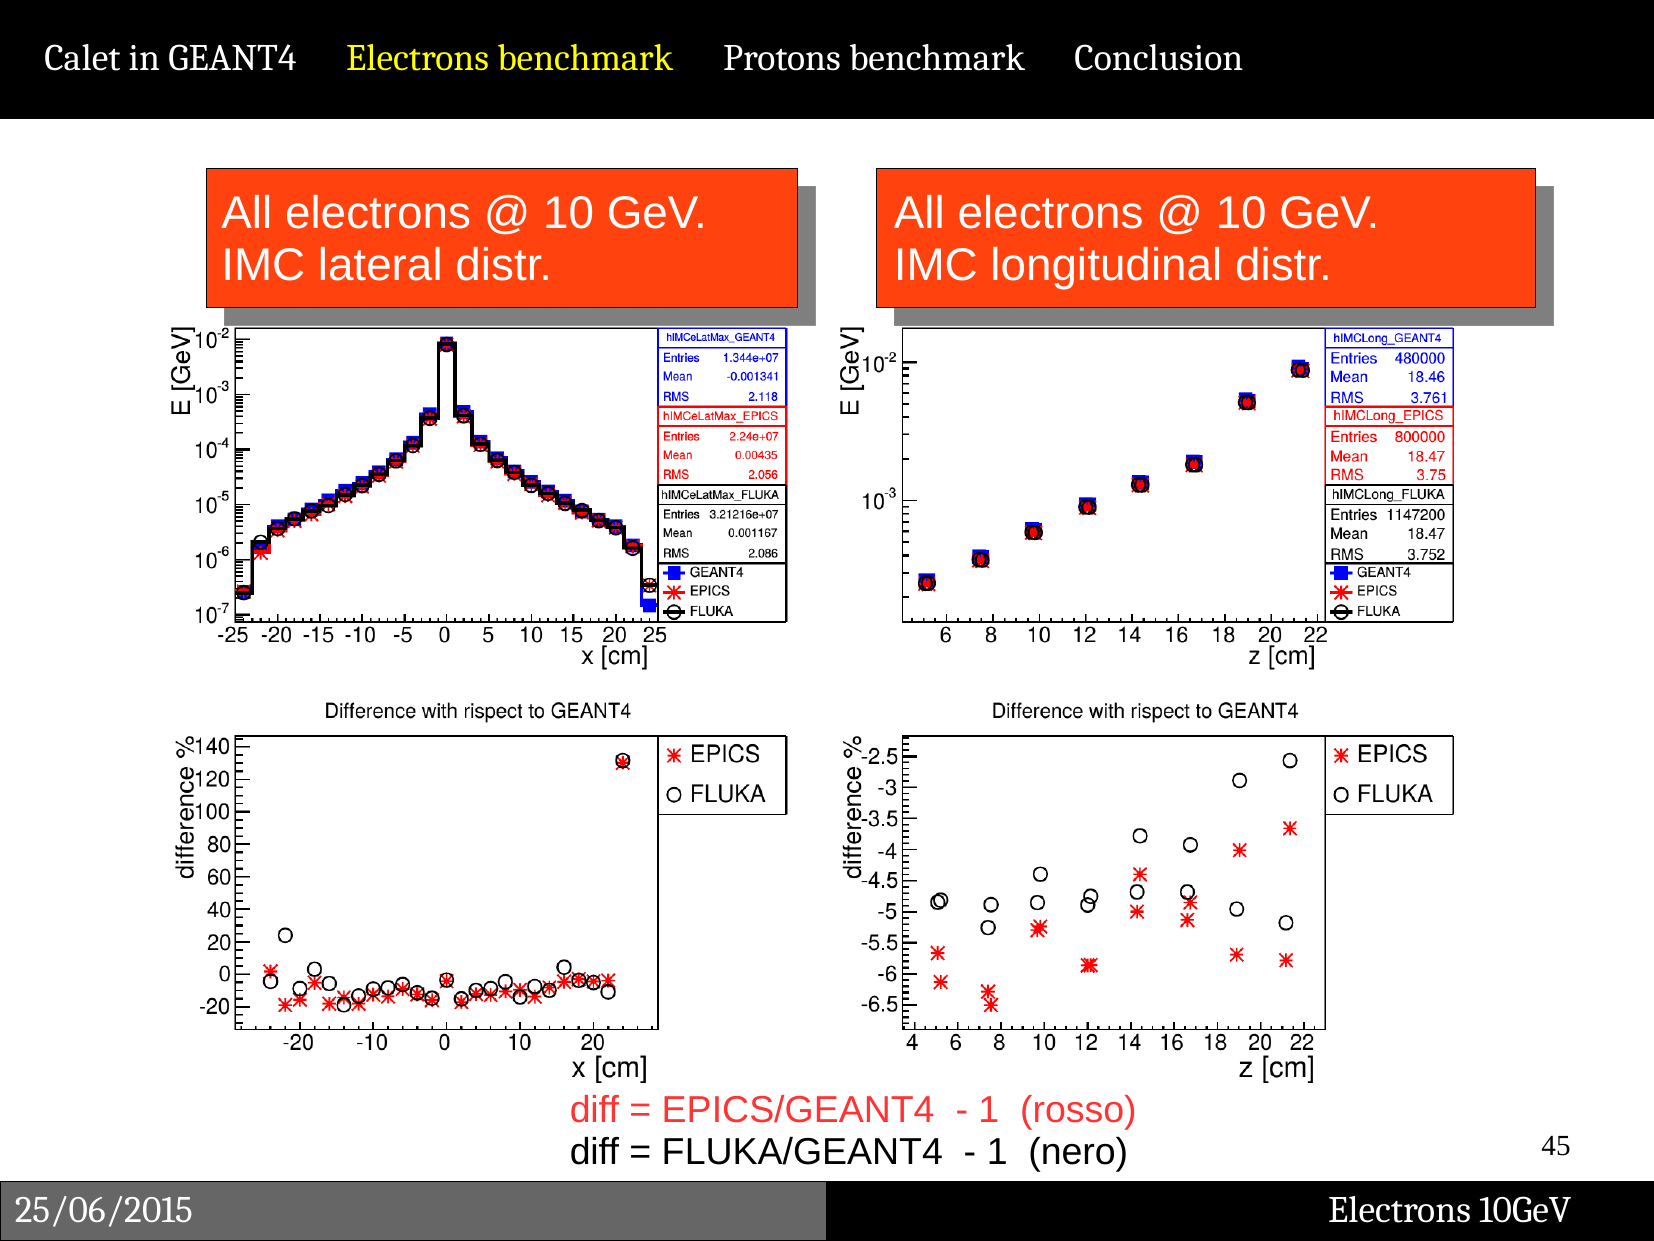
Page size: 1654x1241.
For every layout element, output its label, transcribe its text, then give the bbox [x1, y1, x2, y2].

text_box [206, 168, 798, 180]
text_box diff = EPICS/GEANT4 - 1 (rosso) diff = FLUKA/GEANT4 - 1 (nero) [555, 1080, 1235, 1180]
text_box 25/06/2015 [0, 1181, 246, 1240]
picture [147, 282, 1477, 1093]
text_box Electrons 10GeV [1313, 1181, 1654, 1241]
text_box [0, 0, 1654, 119]
text_box [0, 1181, 1313, 1241]
text_box [876, 168, 1536, 308]
text_box All electrons @ 10 GeV. IMC longitudinal distr. [879, 180, 1565, 308]
text_box All electrons @ 10 GeV. IMC lateral distr. [206, 180, 798, 308]
text_box Calet in GEANT4 Electrons benchmark Protons benchmark Conclusion [29, 29, 1625, 89]
